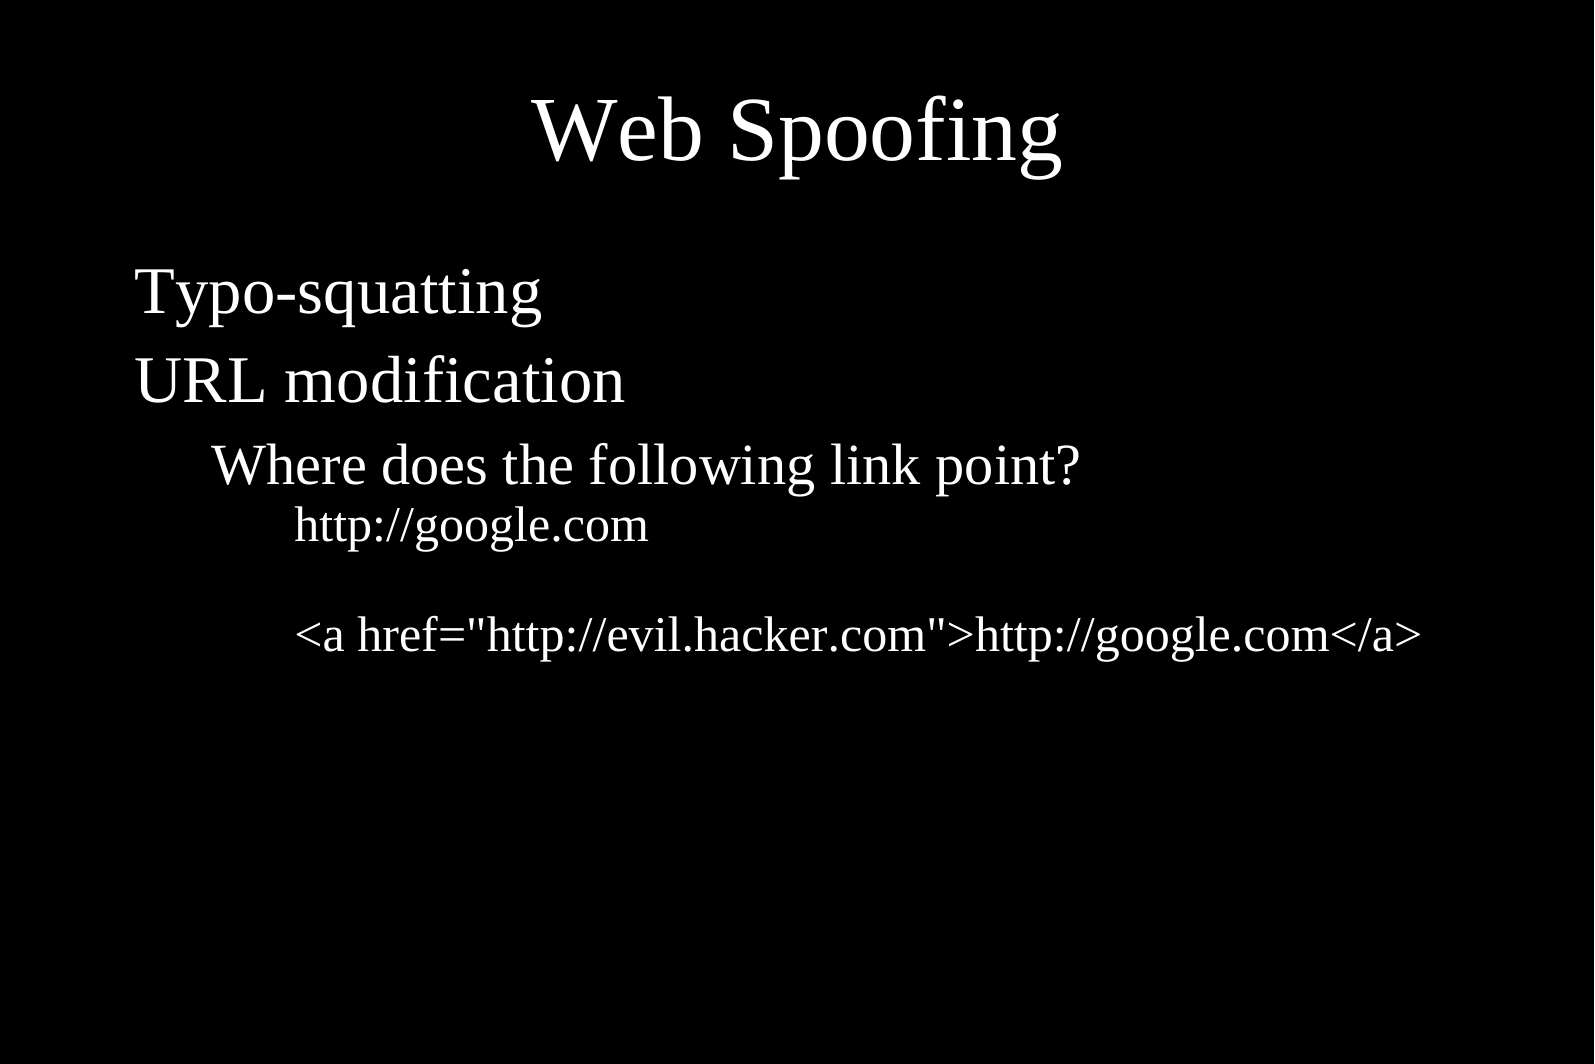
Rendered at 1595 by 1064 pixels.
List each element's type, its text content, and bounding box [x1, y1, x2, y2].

list Typo-squatting URL modification Where does the following link point? http://google.com <a href="http://evil.hacker.com">http://google.com</a> [117, 254, 1479, 1064]
title Web Spoofing [117, 40, 1479, 219]
